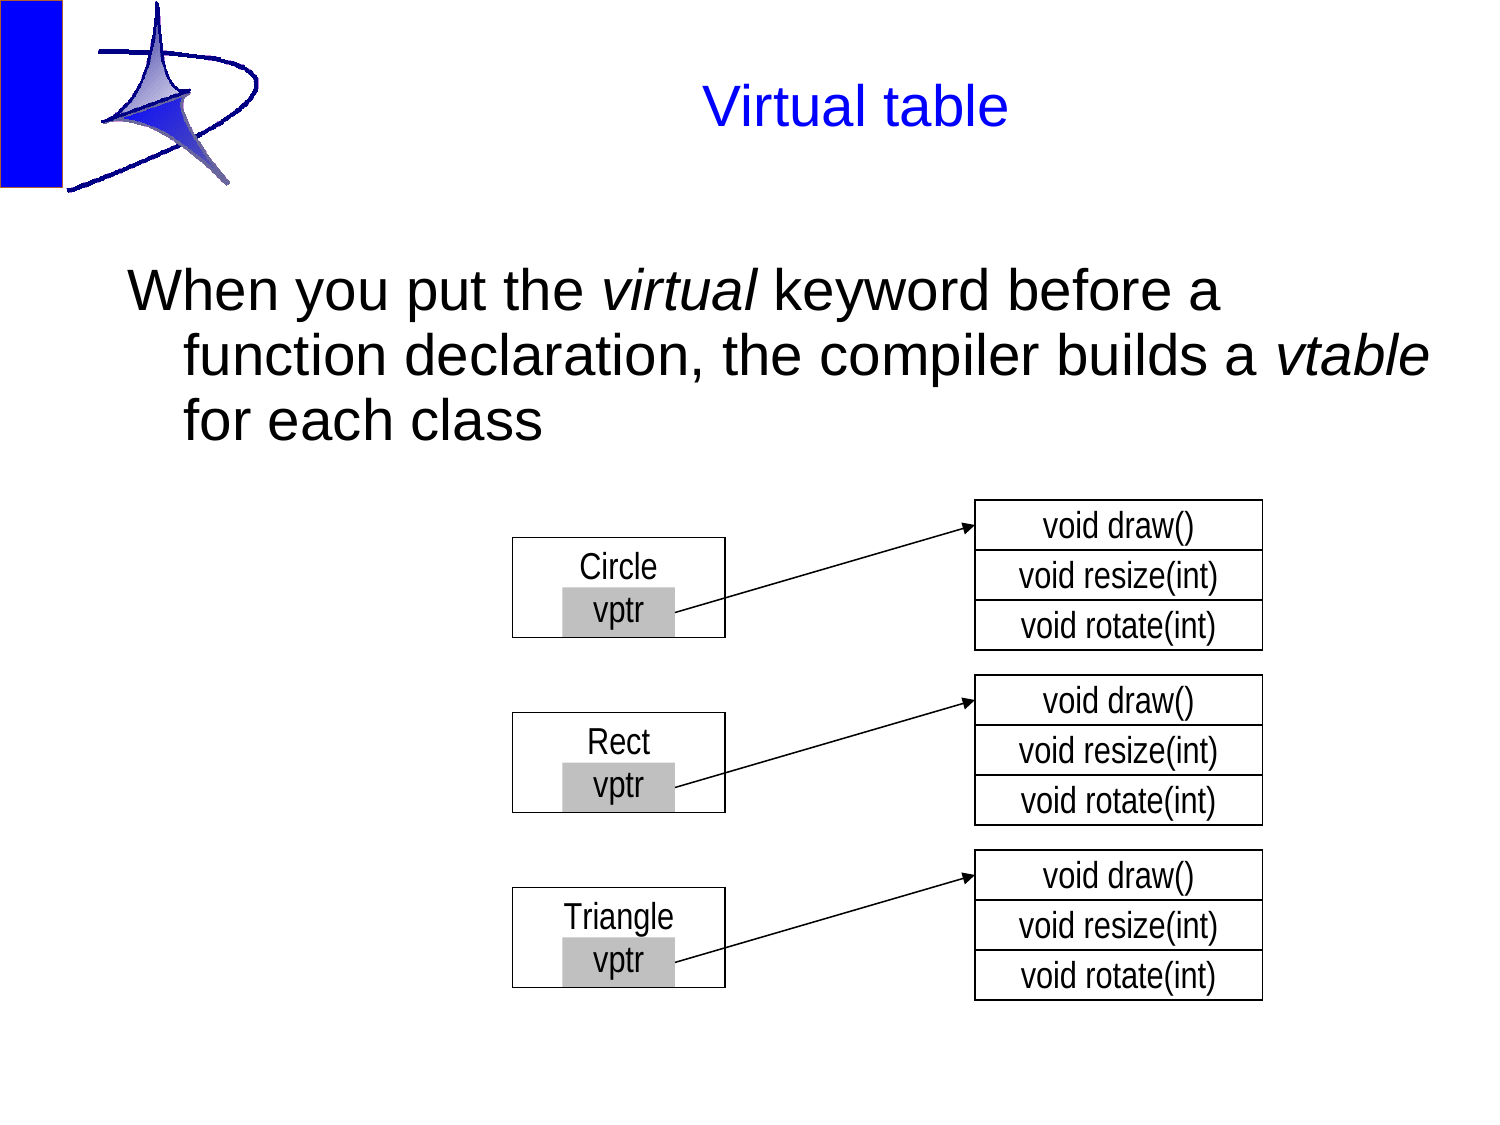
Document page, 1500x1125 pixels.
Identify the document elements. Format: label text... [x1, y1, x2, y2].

text_box void rotate(int) [975, 774, 1263, 825]
text_box Rect vptr [512, 712, 725, 813]
list When you put the virtual keyword before a function declaration, the compiler builds a vtable for each class [112, 249, 1450, 514]
text_box Triangle vptr [512, 887, 725, 988]
text_box Circle vptr [512, 537, 725, 638]
text_box void rotate(int) [975, 949, 1263, 1000]
text_box void draw() [975, 500, 1263, 549]
text_box void resize(int) [975, 724, 1263, 774]
text_box void resize(int) [975, 899, 1263, 949]
title Virtual table [262, 24, 1450, 188]
text_box void draw() [975, 675, 1263, 724]
text_box void draw() [975, 849, 1263, 899]
text_box void rotate(int) [975, 599, 1263, 650]
picture [62, 0, 263, 197]
text_box void resize(int) [975, 549, 1263, 599]
